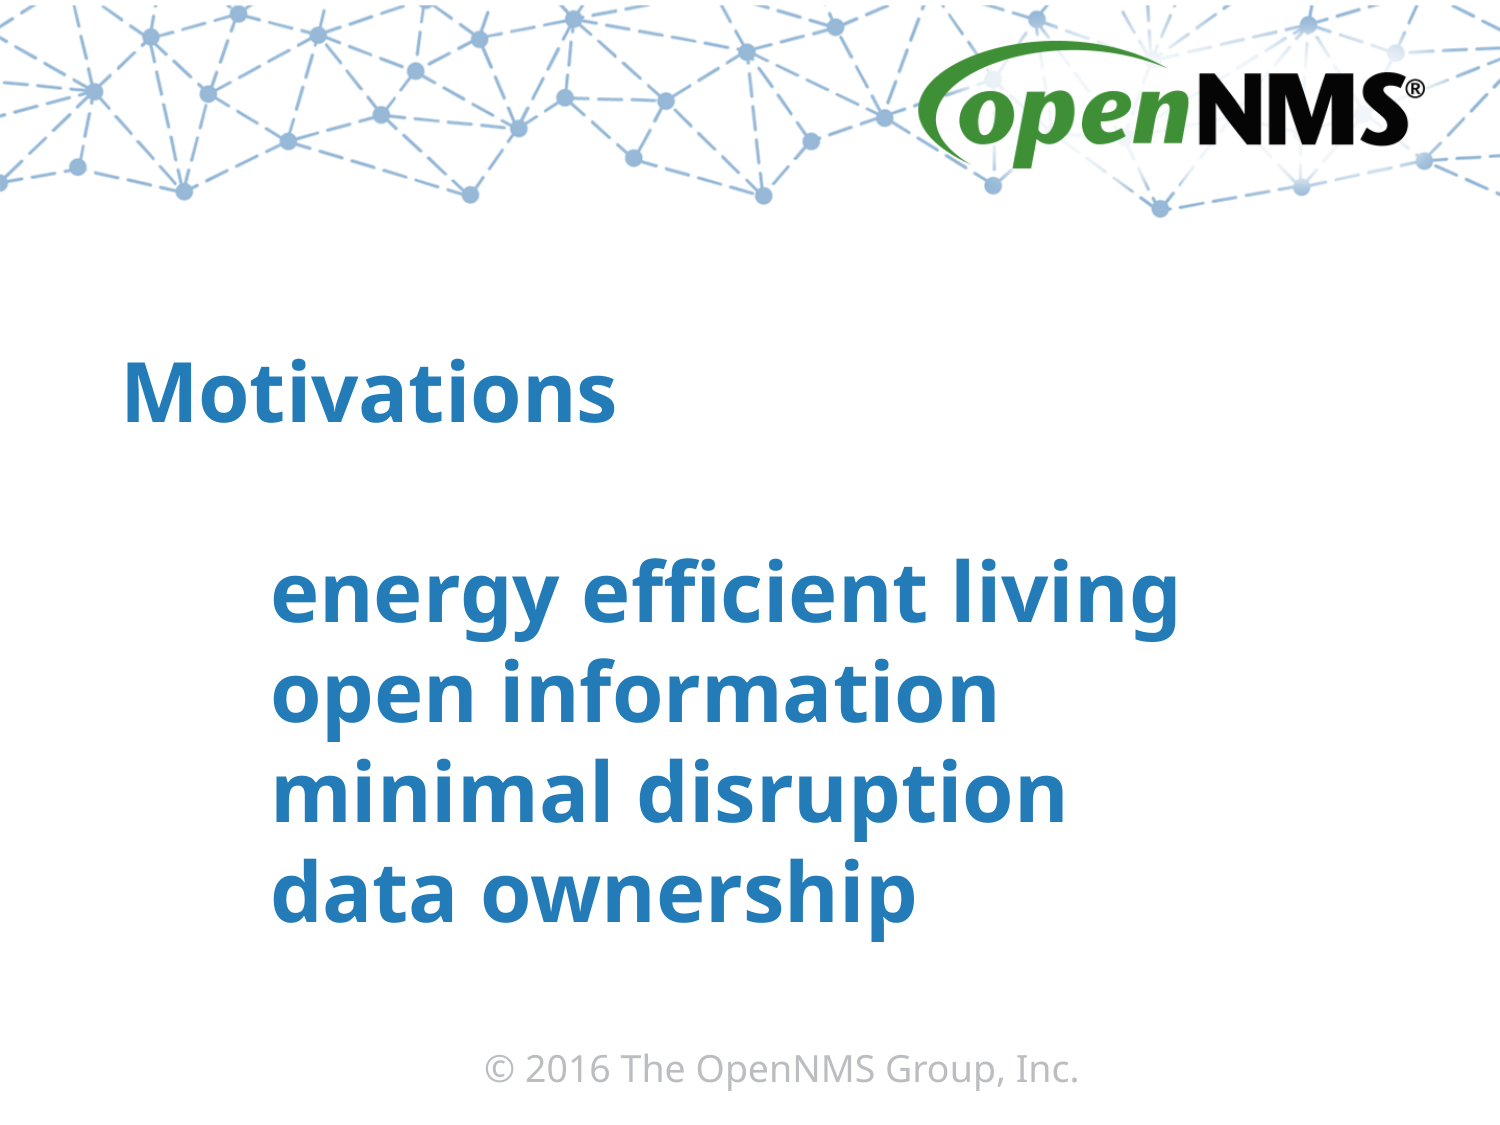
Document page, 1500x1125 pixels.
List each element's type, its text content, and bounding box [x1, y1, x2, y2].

picture [0, 0, 1500, 225]
title Motivations energy efficient living open information minimal disruption data ownership [105, 331, 1380, 931]
